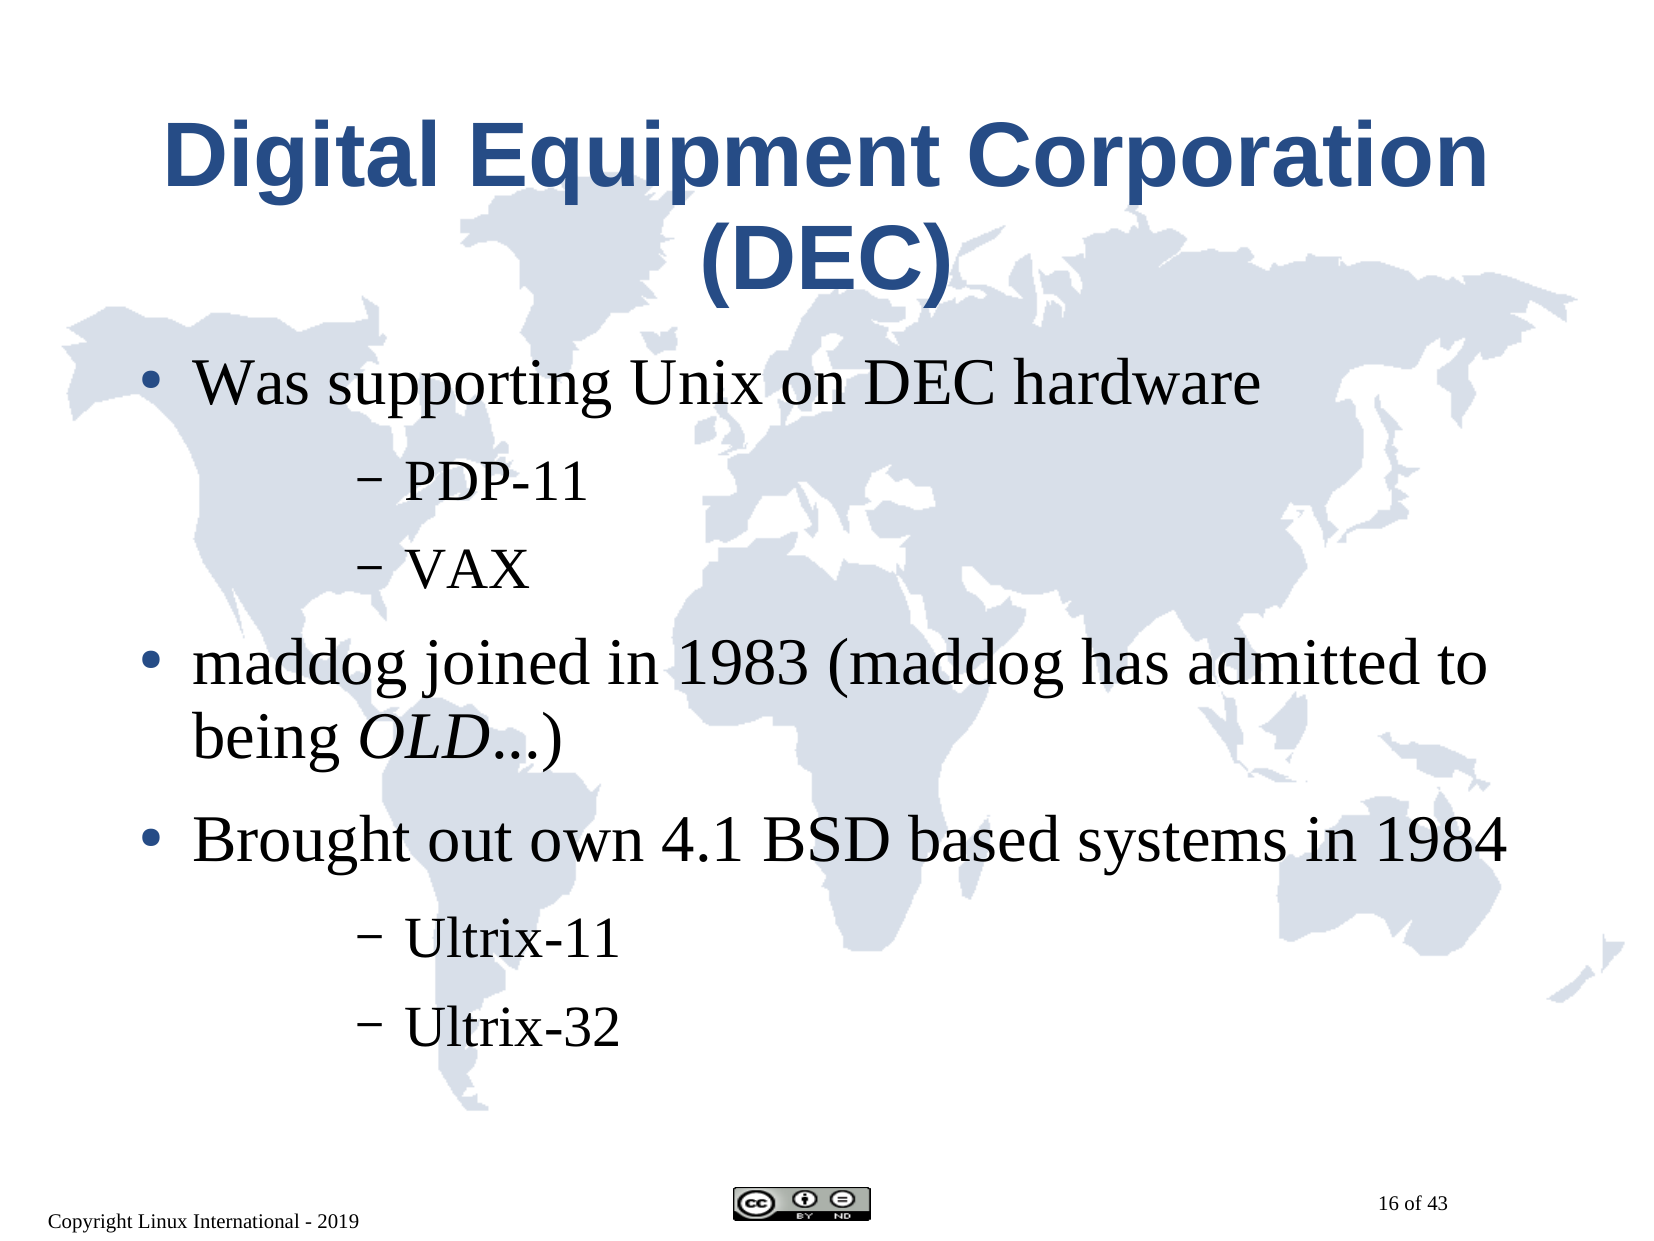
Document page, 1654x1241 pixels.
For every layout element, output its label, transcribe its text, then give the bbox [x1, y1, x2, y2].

list Was supporting Unix on DEC hardware PDP-11 VAX maddog joined in 1983 (maddog has admitted to being OLD...) Brought out own 4.1 BSD based systems in 1984 Ultrix-11 Ultrix-32 [121, 344, 1533, 1065]
picture [37, 91, 1653, 1147]
picture [733, 1187, 871, 1221]
title Digital Equipment Corporation (DEC) [121, 102, 1533, 311]
